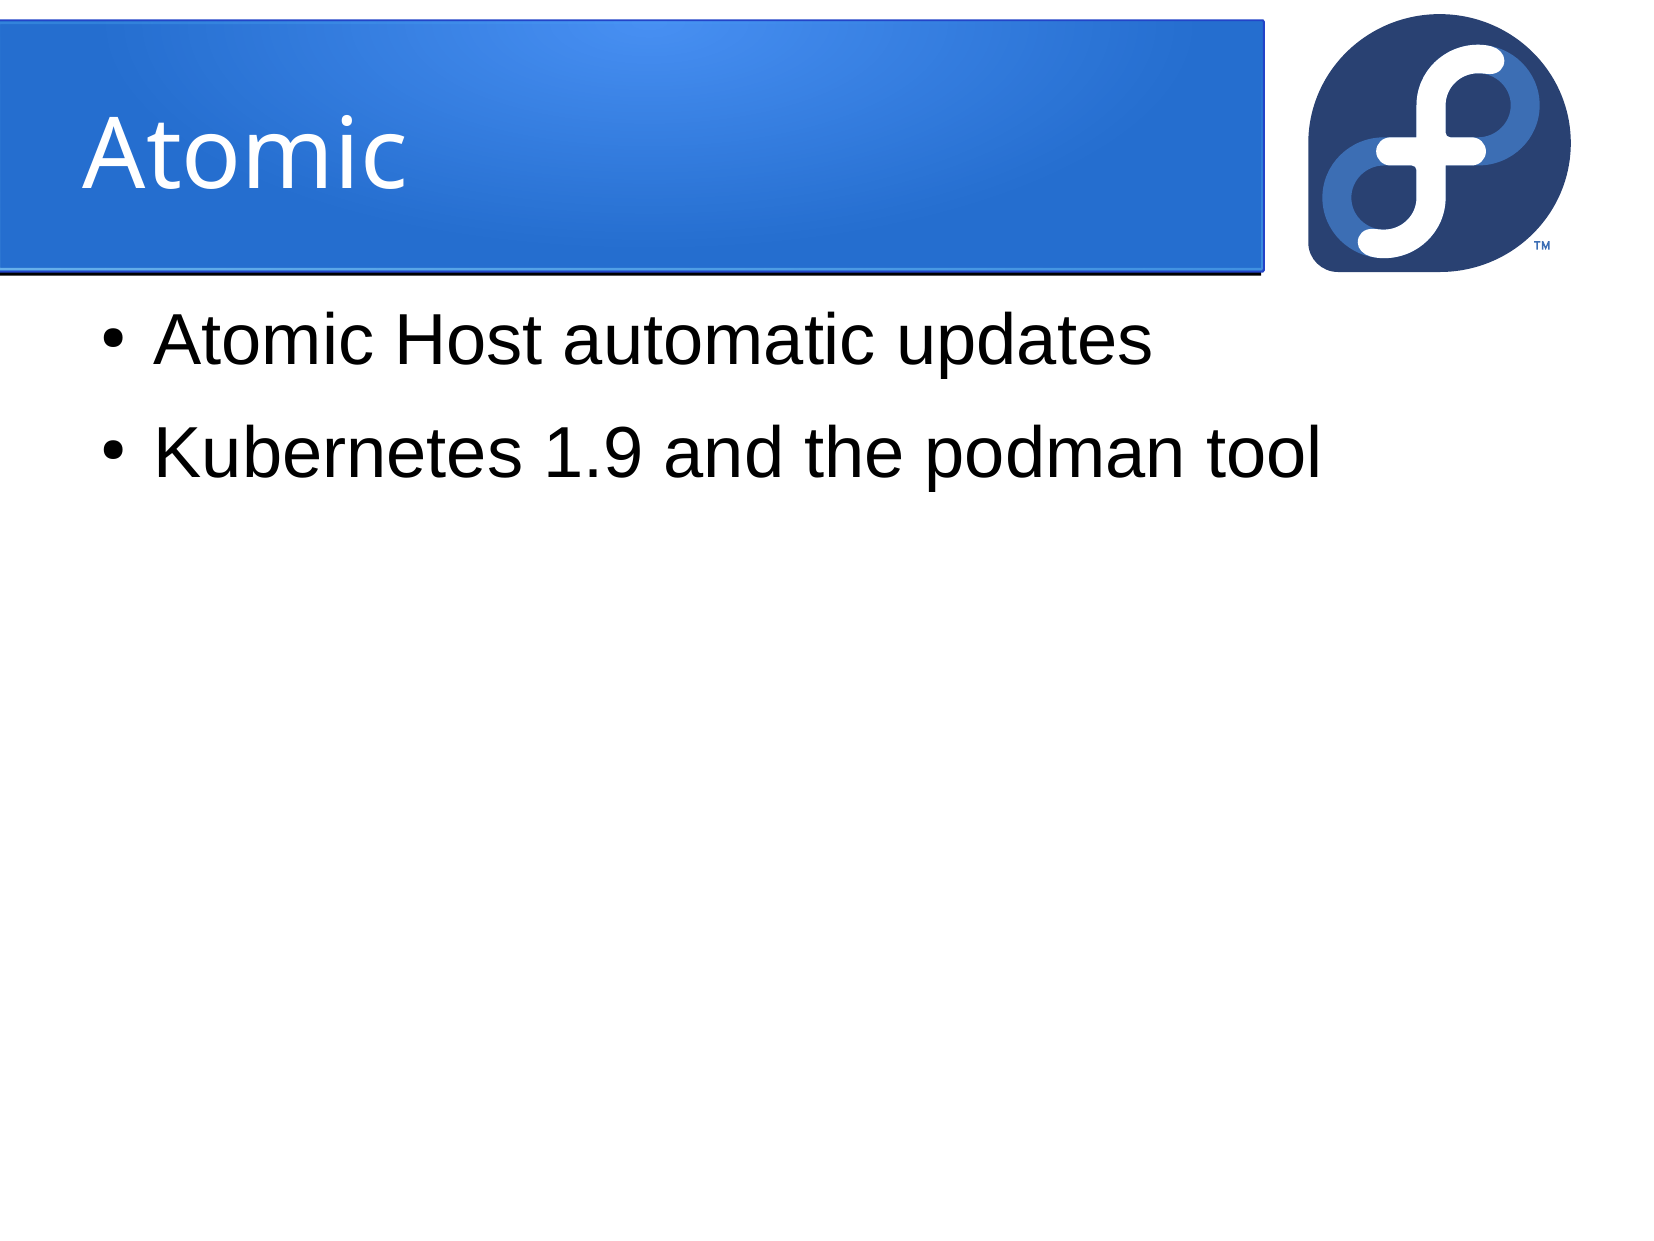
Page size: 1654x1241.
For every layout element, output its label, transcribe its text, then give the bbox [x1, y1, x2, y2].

title Atomic [82, 47, 1235, 252]
list Atomic Host automatic updates Kubernetes 1.9 and the podman tool [82, 299, 1571, 1019]
